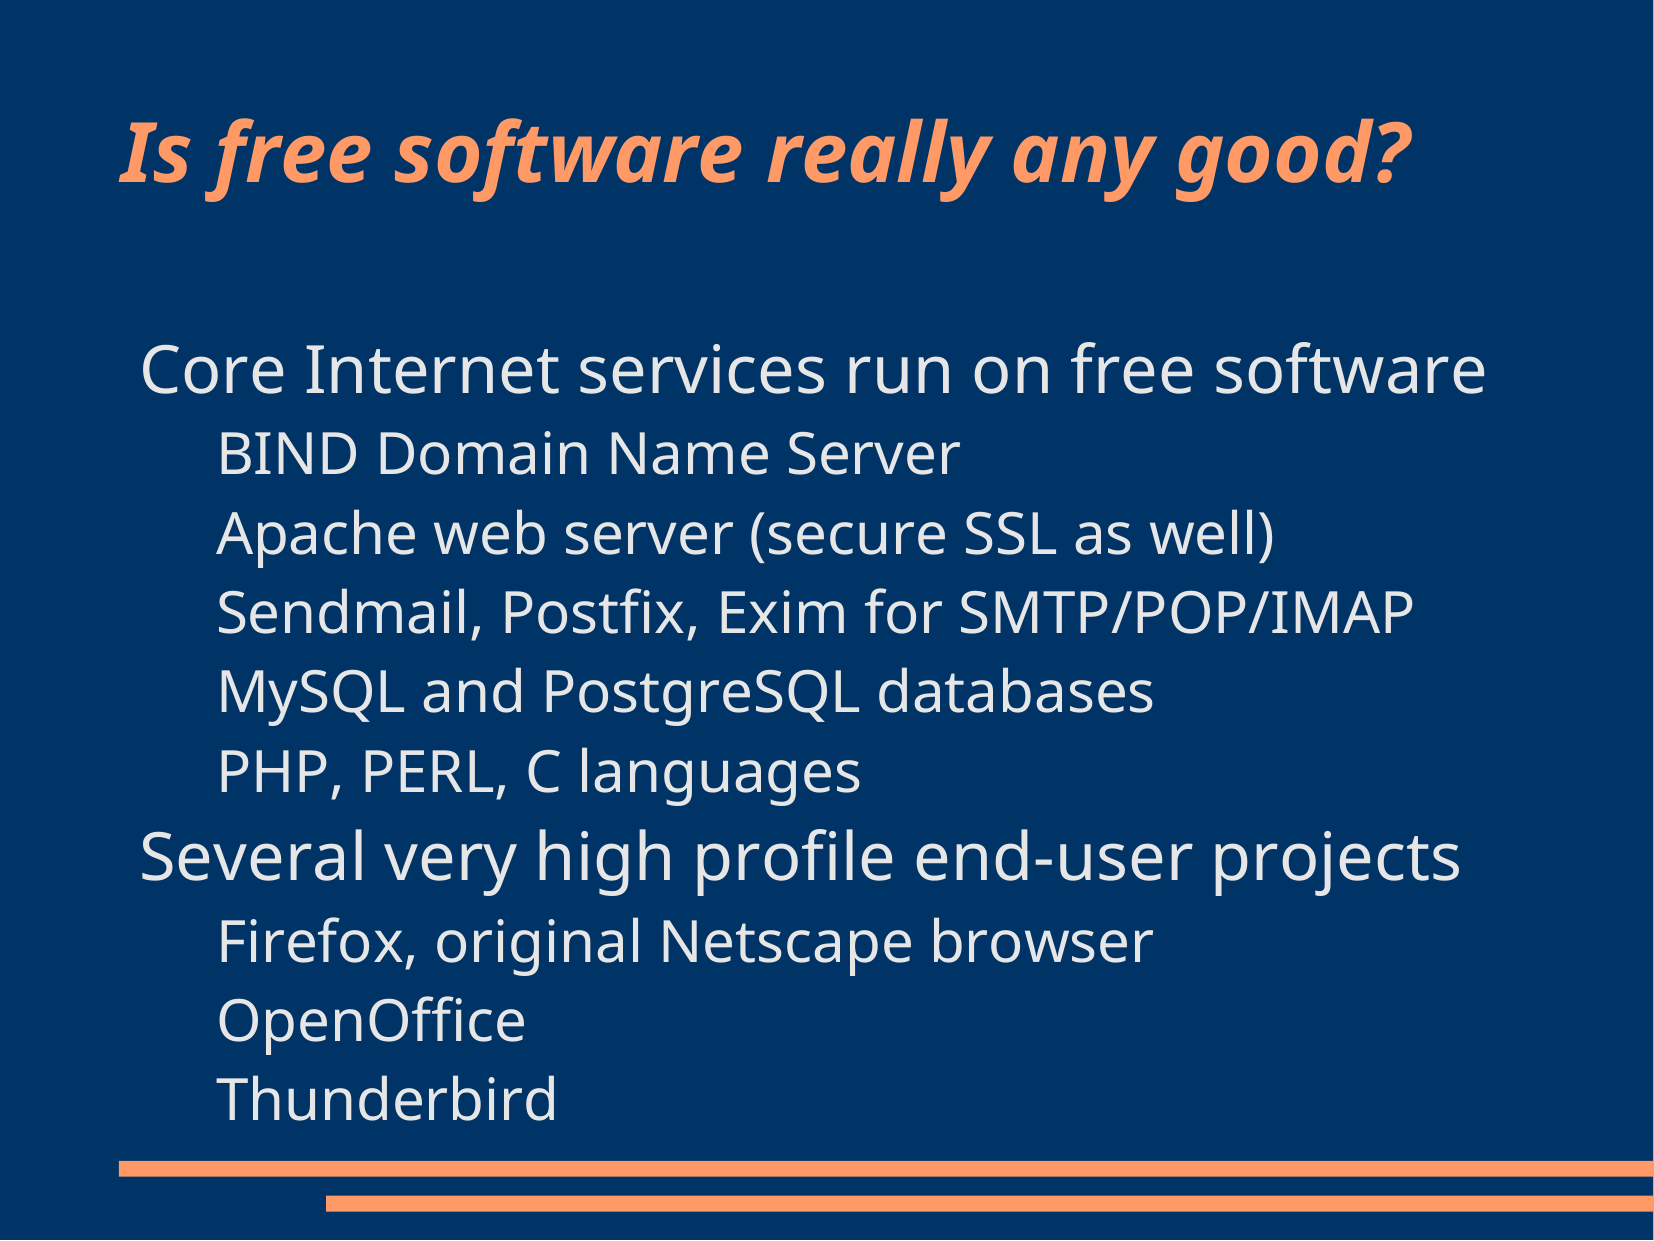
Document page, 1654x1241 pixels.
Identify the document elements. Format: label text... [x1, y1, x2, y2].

title Is free software really any good? [121, 46, 1534, 254]
list Core Internet services run on free software BIND Domain Name Server Apache web server (secure SSL as well) Sendmail, Postfix, Exim for SMTP/POP/IMAP MySQL and PostgreSQL databases PHP, PERL, C languages Several very high profile end-user projects Firefox, original Netscape browser OpenOffice Thunderbird [121, 322, 1561, 1132]
